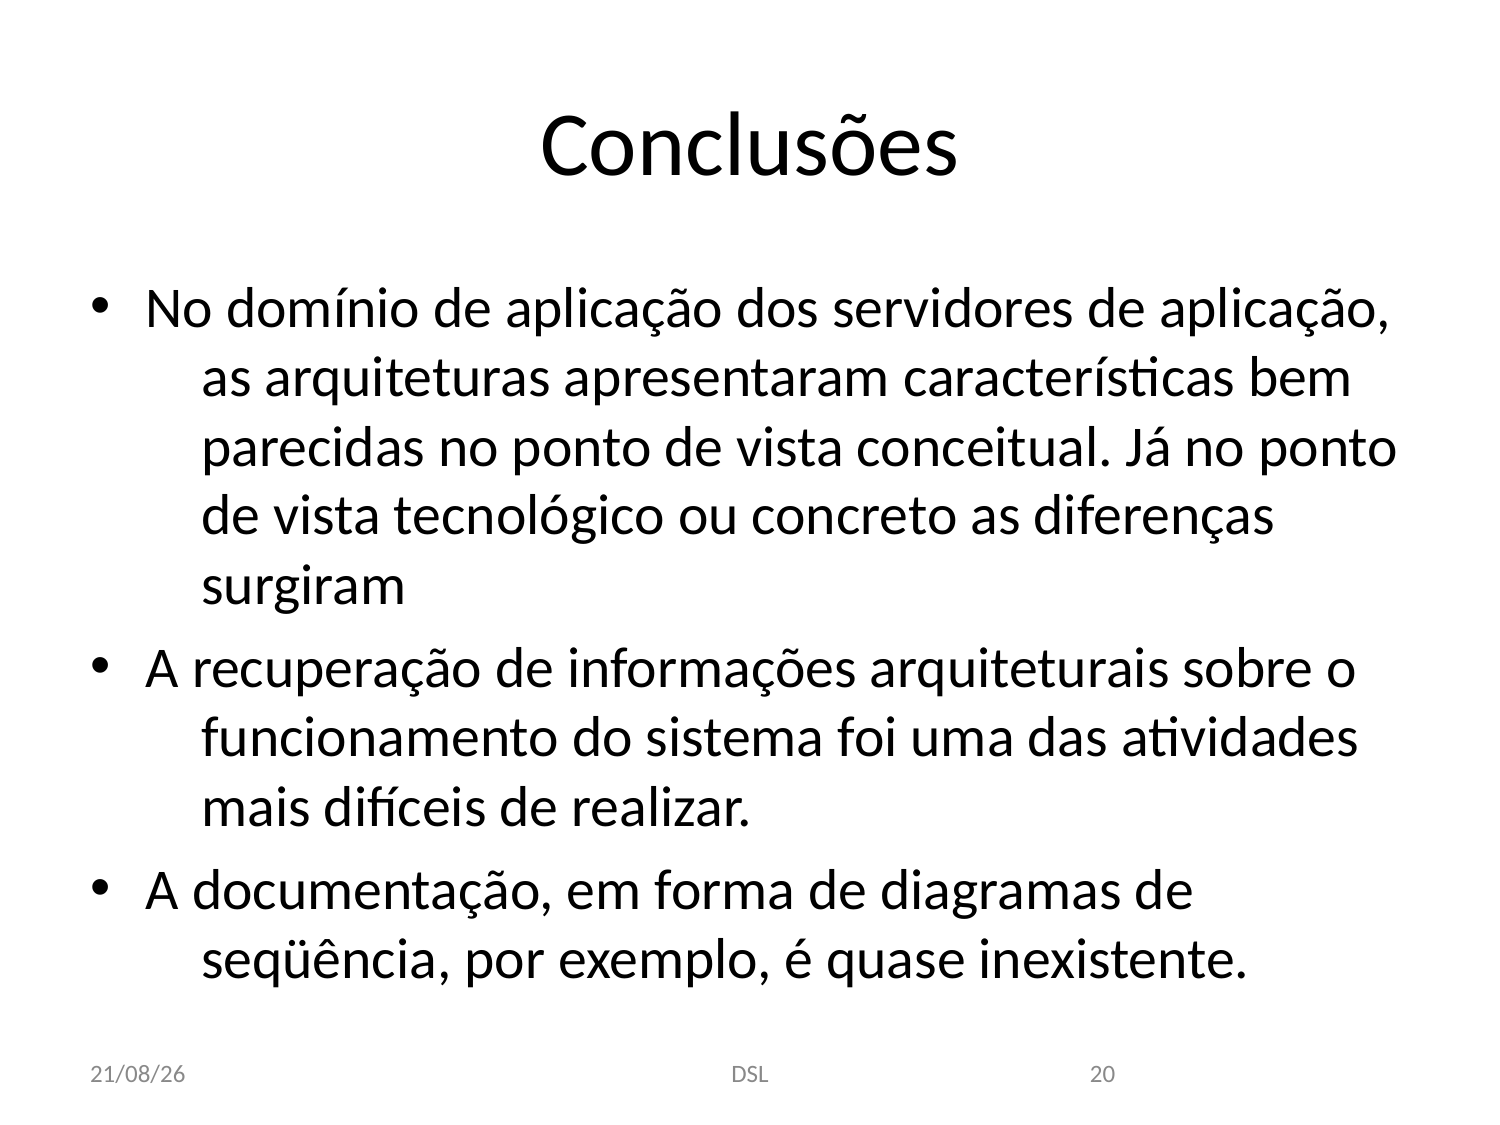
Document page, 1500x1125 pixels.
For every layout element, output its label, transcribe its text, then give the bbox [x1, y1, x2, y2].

title Conclusões [75, 45, 1426, 233]
text_box 15/12/2009 [75, 1042, 426, 1103]
list No domínio de aplicação dos servidores de aplicação, as arquiteturas apresentaram características bem parecidas no ponto de vista conceitual. Já no ponto de vista tecnológico ou concreto as diferenças surgiram A recuperação de informações arquiteturais sobre o funcionamento do sistema foi uma das atividades mais difíceis de realizar. A documentação, em forma de diagramas de seqüência, por exemplo, é quase inexistente. [75, 262, 1426, 1005]
text_box ‹#› [1074, 1042, 1426, 1103]
text_box DSL [512, 1042, 988, 1103]
